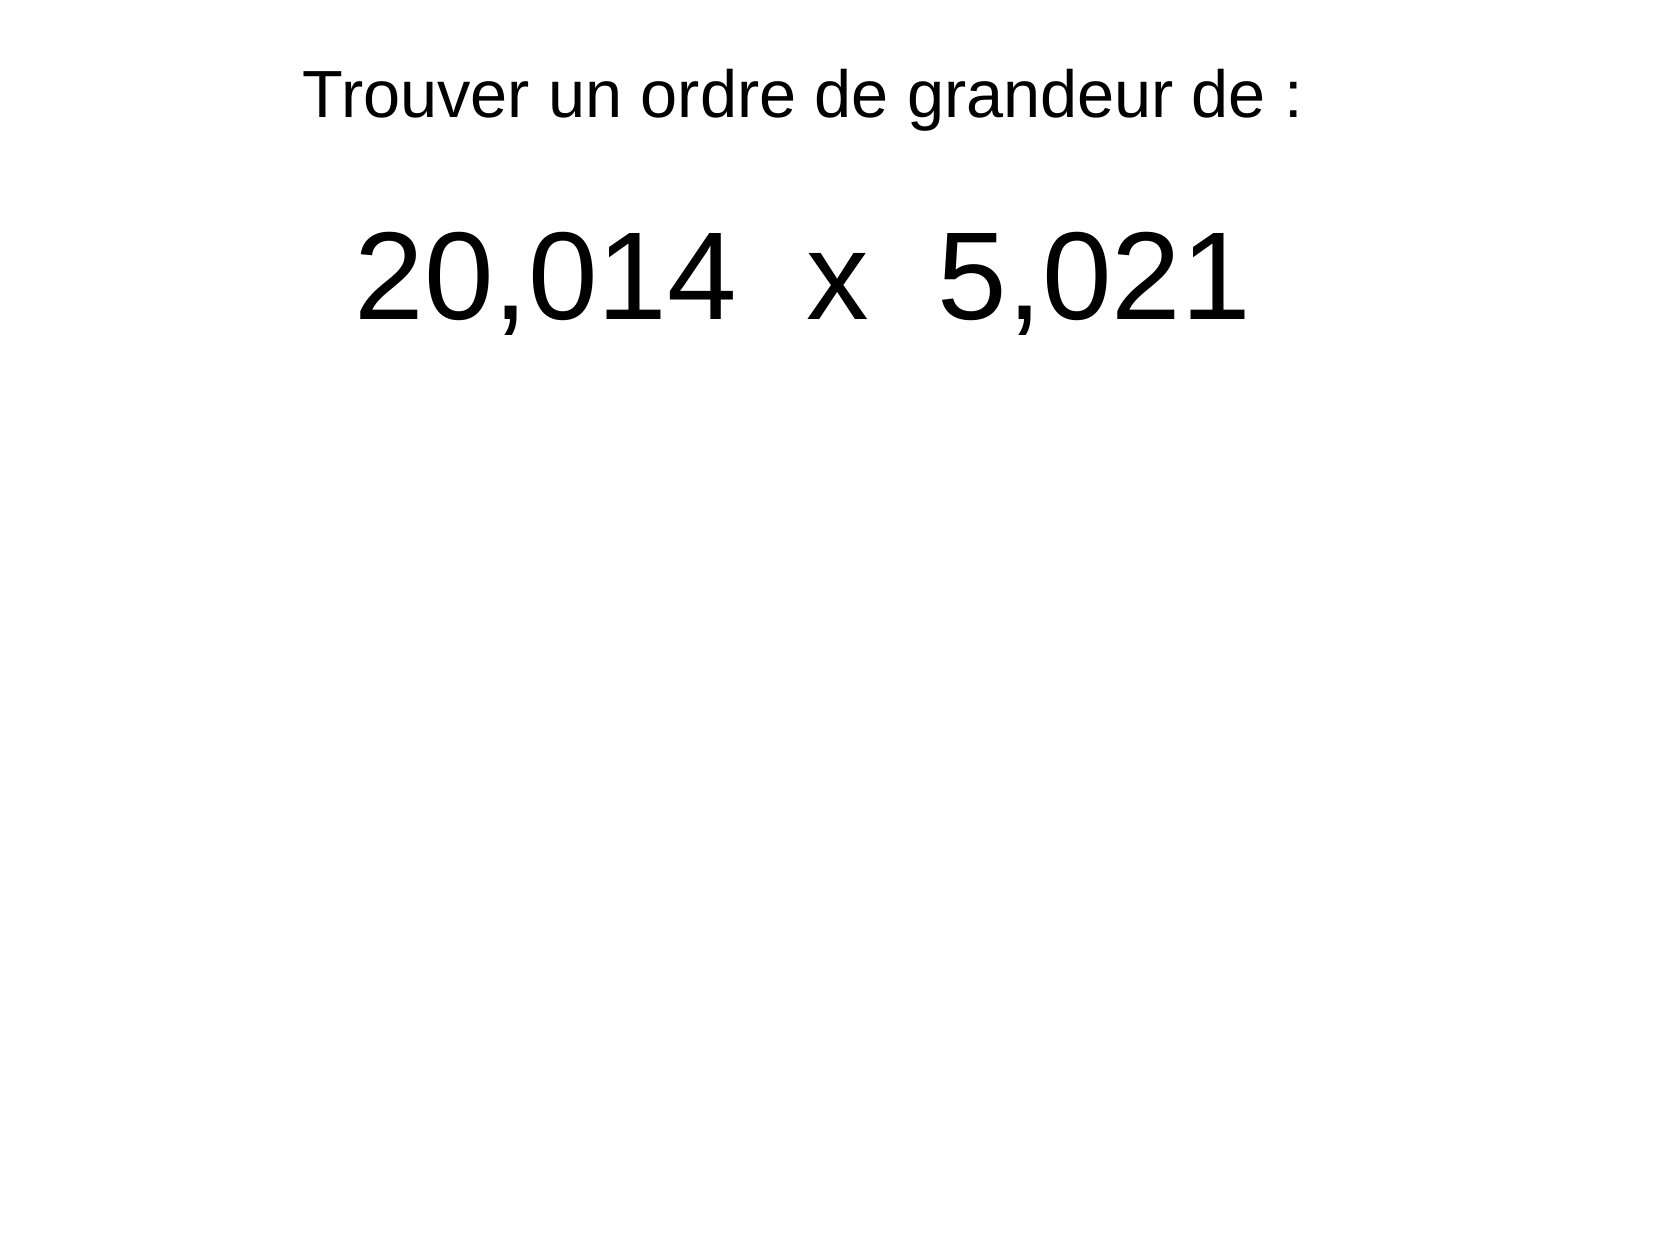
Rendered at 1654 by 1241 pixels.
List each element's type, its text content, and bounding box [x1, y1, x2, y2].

subtitle Trouver un ordre de grandeur de : 20,014 x 5,021 [59, 56, 1548, 496]
